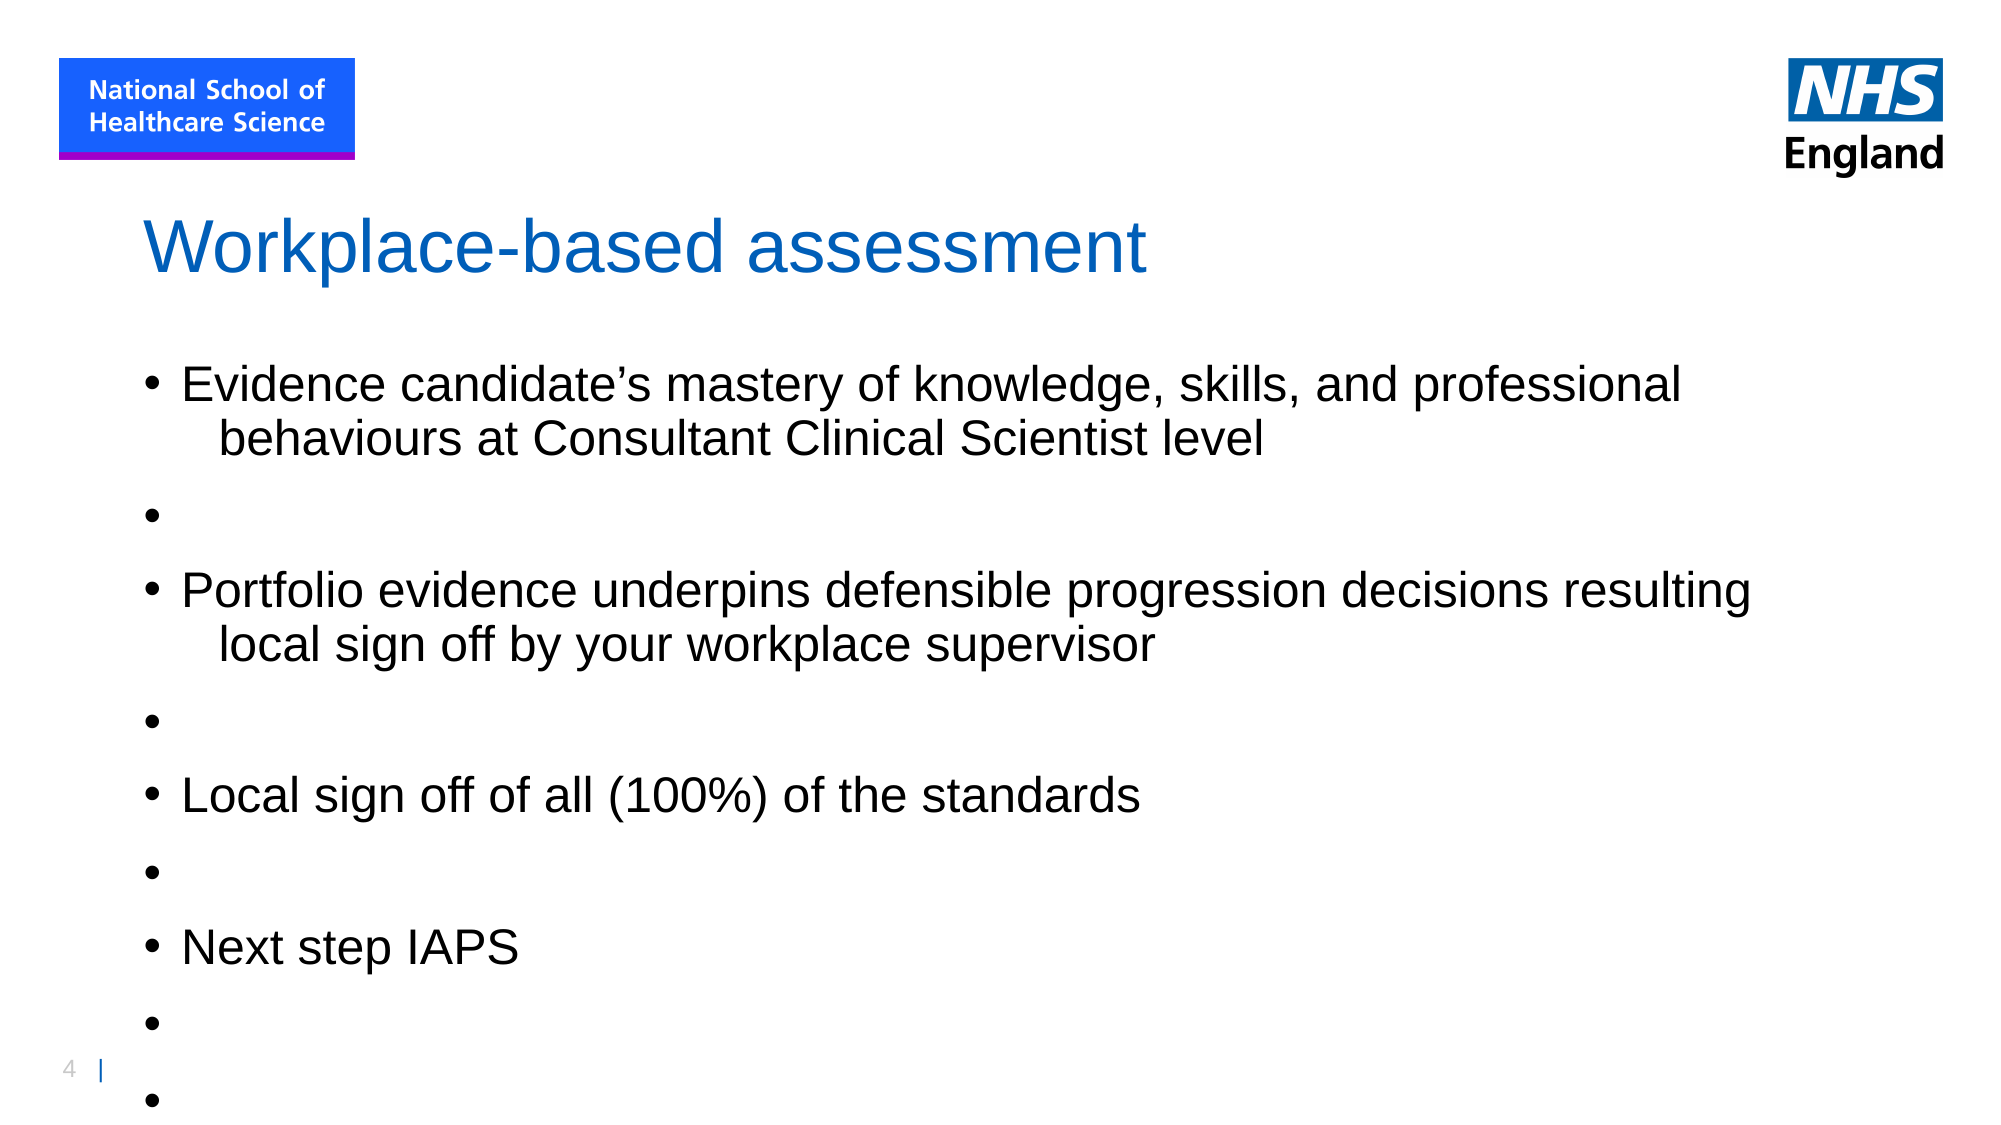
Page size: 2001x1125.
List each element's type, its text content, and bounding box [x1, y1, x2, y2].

list Evidence candidate’s mastery of knowledge, skills, and professional behaviours at Consultant Clinical Scientist level Portfolio evidence underpins defensible progression decisions resulting local sign off by your workplace supervisor Local sign off of all (100%) of the standards Next step IAPS [128, 351, 1875, 996]
title Workplace-based assessment [128, 198, 1875, 299]
